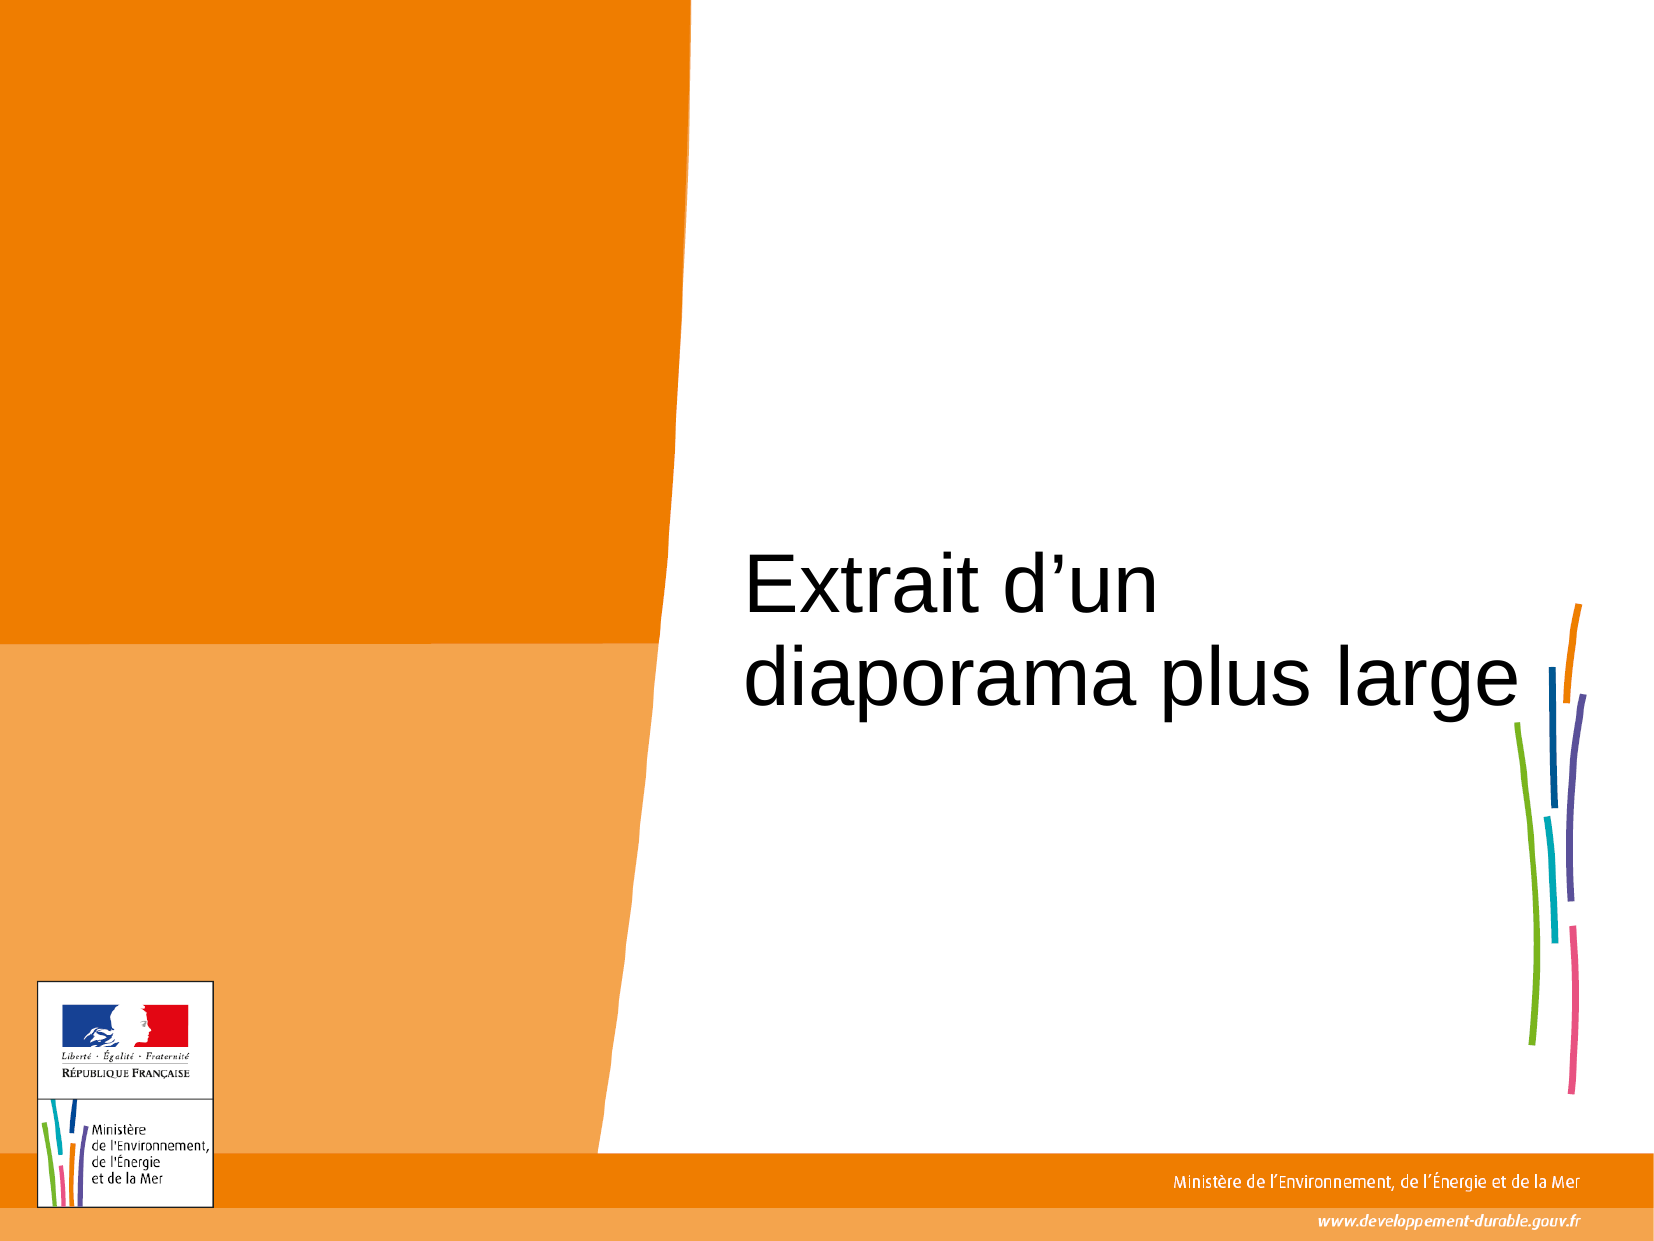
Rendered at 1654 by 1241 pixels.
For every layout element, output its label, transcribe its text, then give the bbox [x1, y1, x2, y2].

picture [0, 0, 1654, 1241]
text_box Extrait d’un diaporama plus large [728, 530, 1536, 731]
